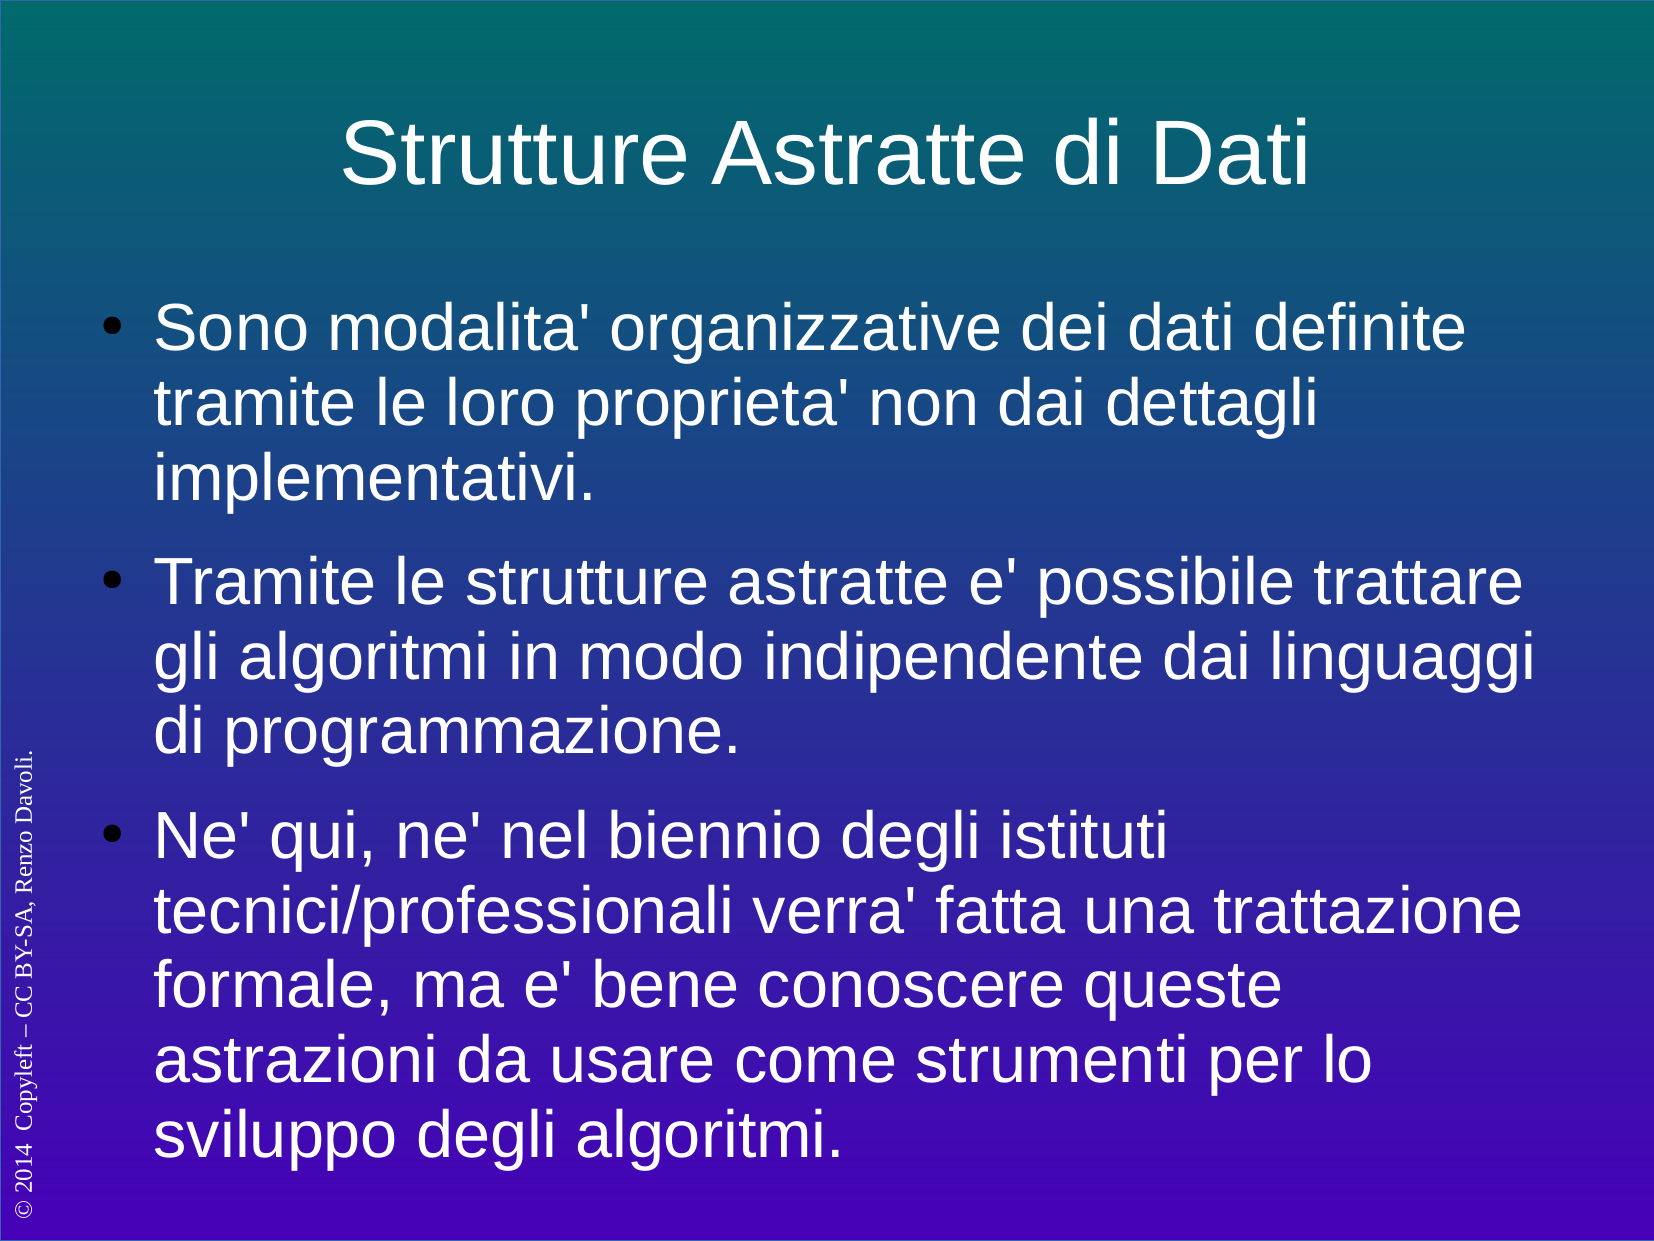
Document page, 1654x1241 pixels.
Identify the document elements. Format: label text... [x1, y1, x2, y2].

list Sono modalita' organizzative dei dati definite tramite le loro proprieta' non dai dettagli implementativi. Tramite le strutture astratte e' possibile trattare gli algoritmi in modo indipendente dai linguaggi di programmazione. Ne' qui, ne' nel biennio degli istituti tecnici/professionali verra' fatta una trattazione formale, ma e' bene conoscere queste astrazioni da usare come strumenti per lo sviluppo degli algoritmi. [82, 290, 1571, 1186]
title Strutture Astratte di Dati [82, 49, 1571, 257]
